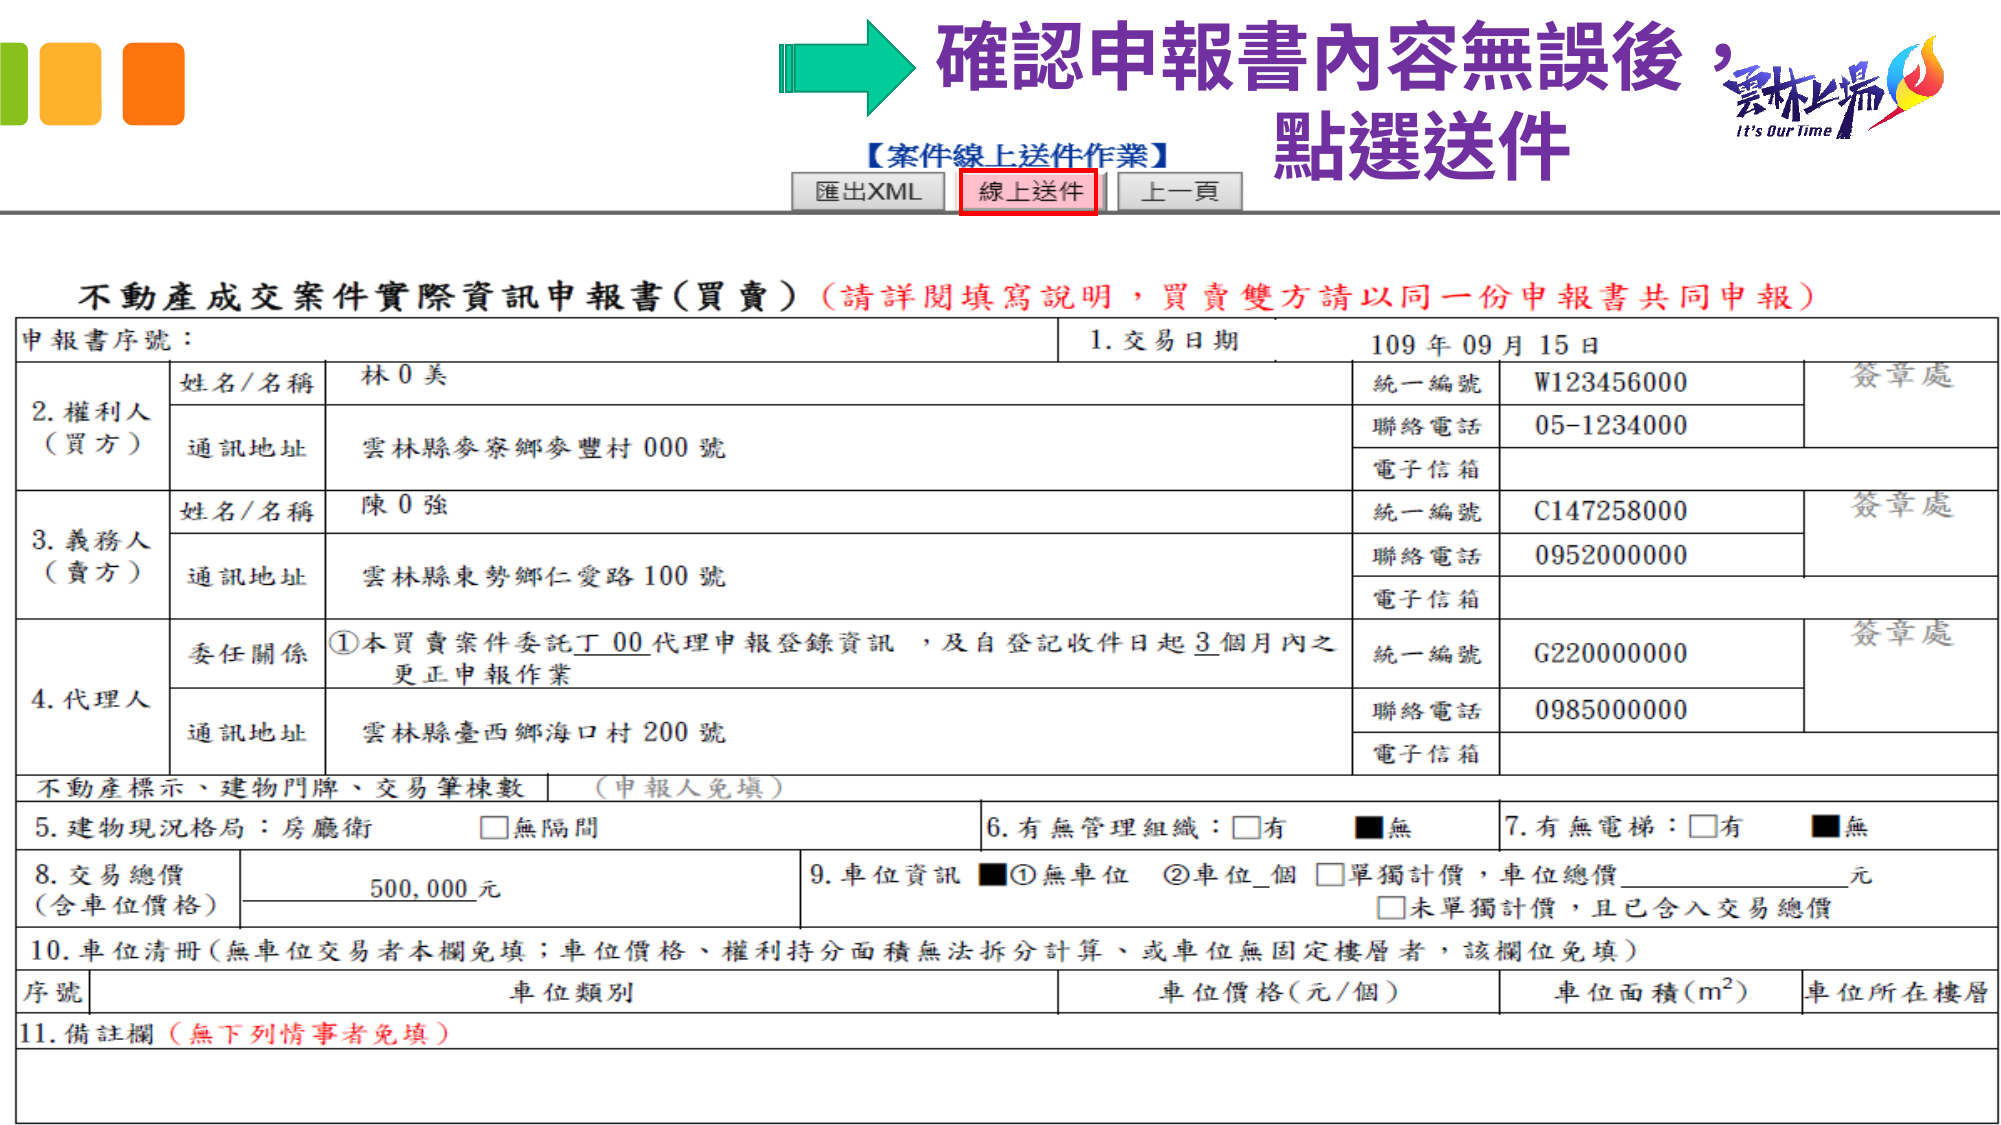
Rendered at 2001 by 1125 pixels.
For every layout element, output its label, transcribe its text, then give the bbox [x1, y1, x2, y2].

picture [1474, 131, 1504, 137]
picture [1383, 131, 1403, 137]
picture [0, 29, 2000, 1125]
picture [1442, 131, 1465, 137]
picture [1516, 131, 1523, 137]
picture [1330, 131, 1358, 137]
picture [1414, 131, 1434, 137]
title 確認申報書內容無誤後， 點選送件 [914, 137, 1849, 290]
picture [1309, 131, 1321, 137]
